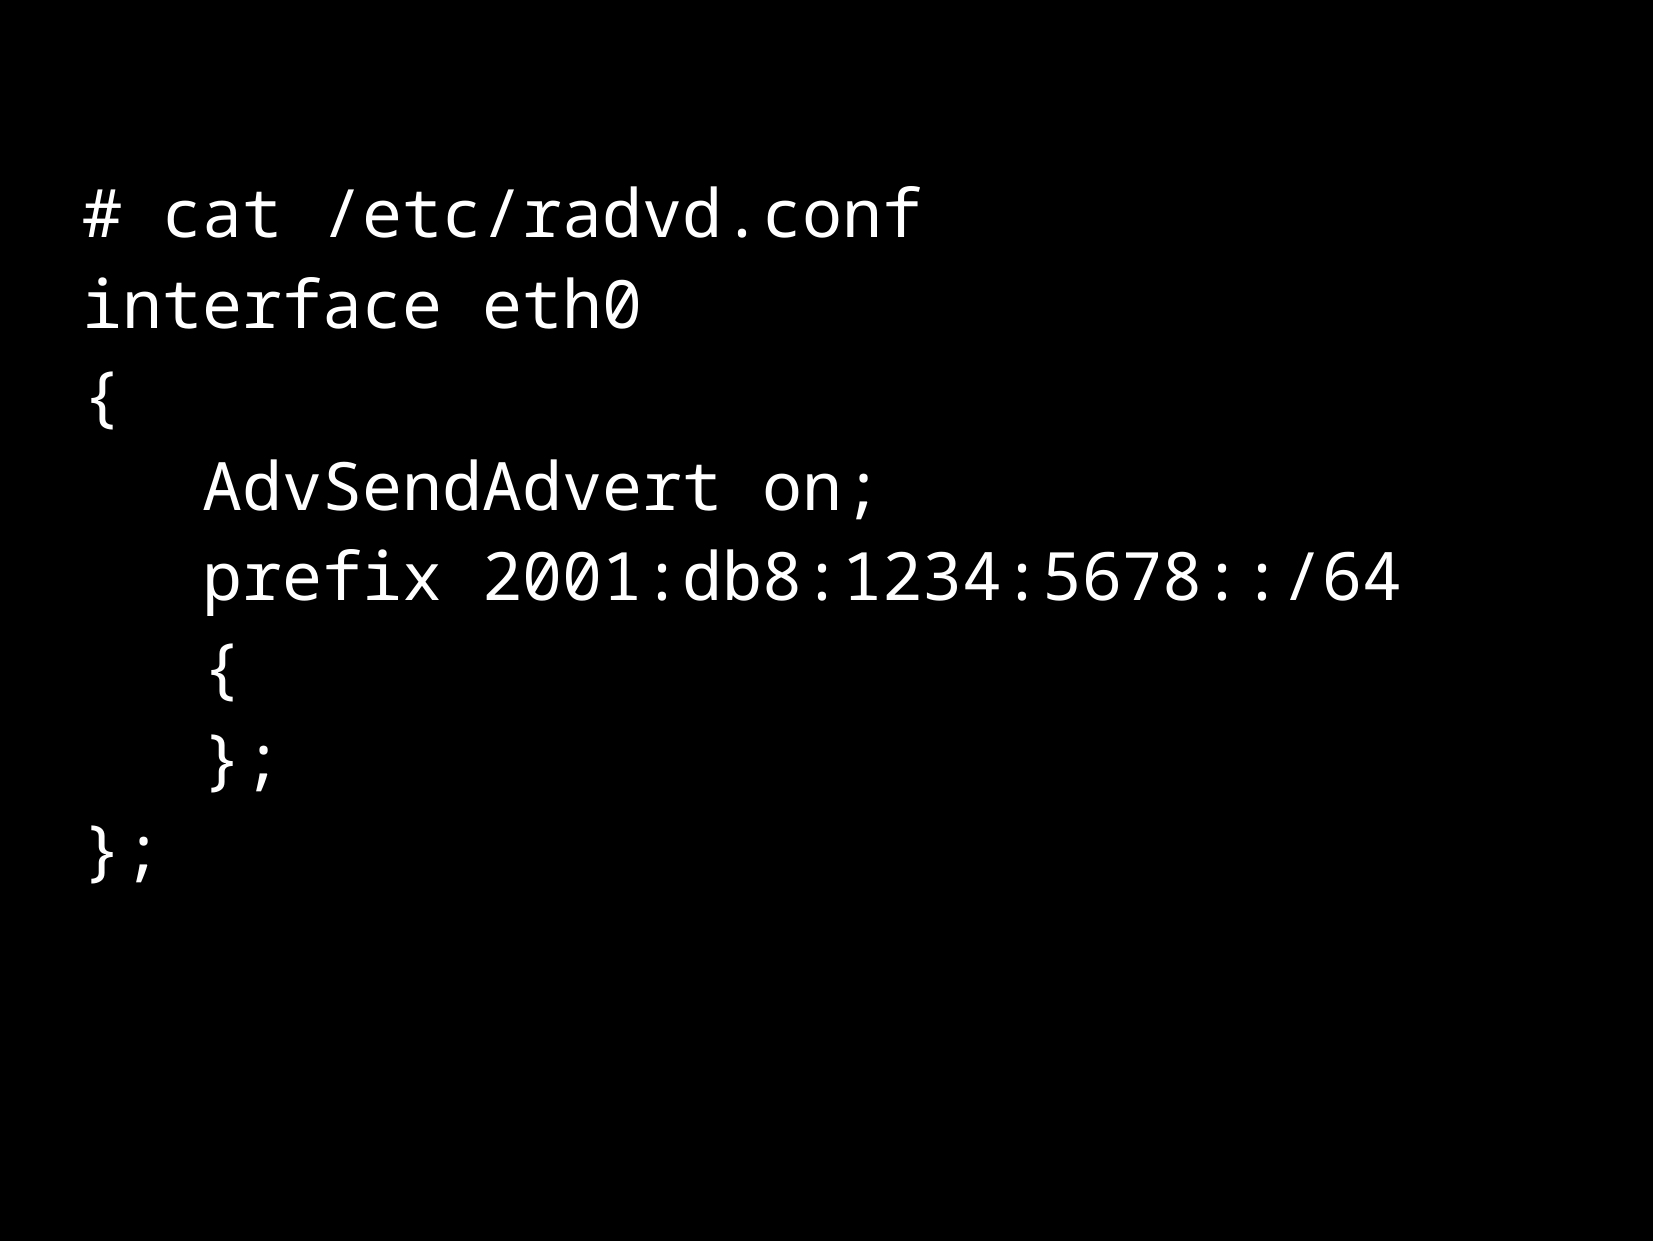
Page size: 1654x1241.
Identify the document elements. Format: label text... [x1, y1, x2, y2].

subtitle # cat /etc/radvd.conf interface eth0 { AdvSendAdvert on; prefix 2001:db8:1234:5678::/64 { }; }; [82, 49, 1571, 1010]
